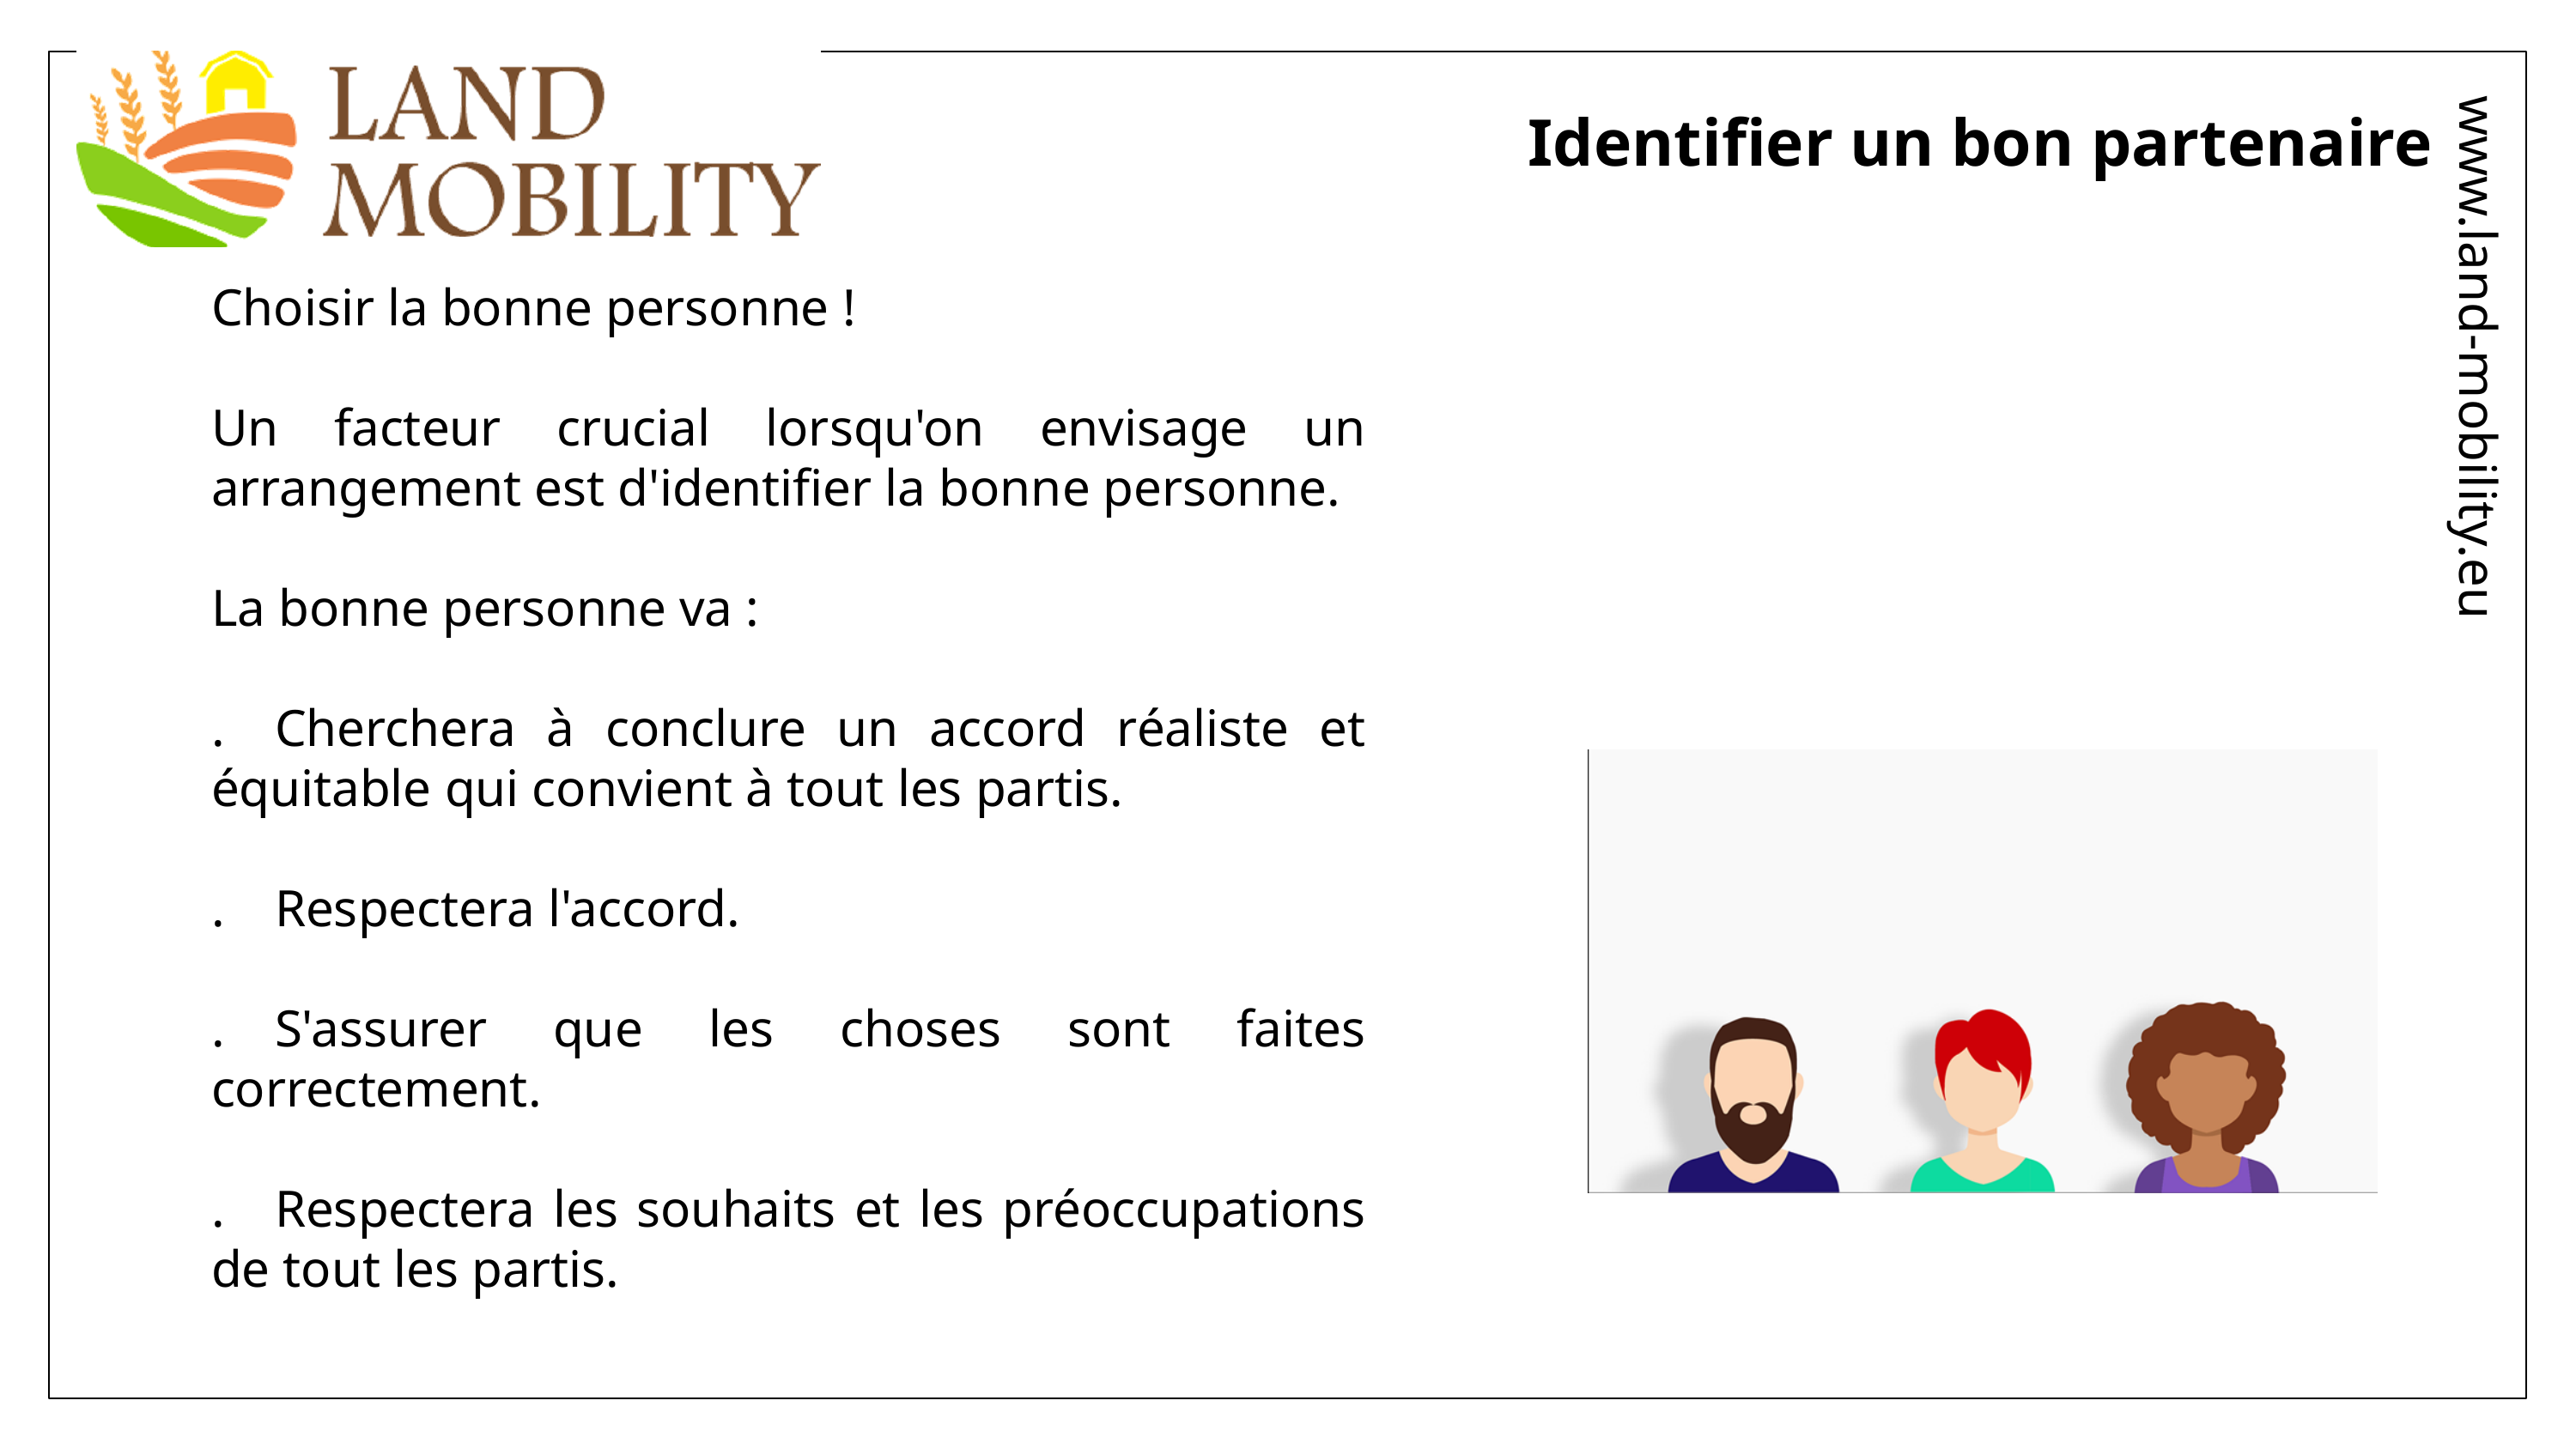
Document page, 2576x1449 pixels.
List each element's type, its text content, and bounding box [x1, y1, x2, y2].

text_box Identifier un bon partenaire [1515, 95, 2446, 186]
text_box Choisir la bonne personne ! Un facteur crucial lorsqu'on envisage un arrangement est d'identifier la bonne personne. La bonne personne va : . Cherchera à conclure un accord réaliste et équitable qui convient à tout les partis. . Respectera l'accord. . S'assurer que les choses sont faites correctement. . Respectera les souhaits et les préoccupations de tout les partis. [198, 209, 1379, 1364]
picture [76, 51, 821, 247]
picture [1588, 749, 2378, 1193]
text_box www.land-mobility.eu [2377, 95, 2522, 1146]
